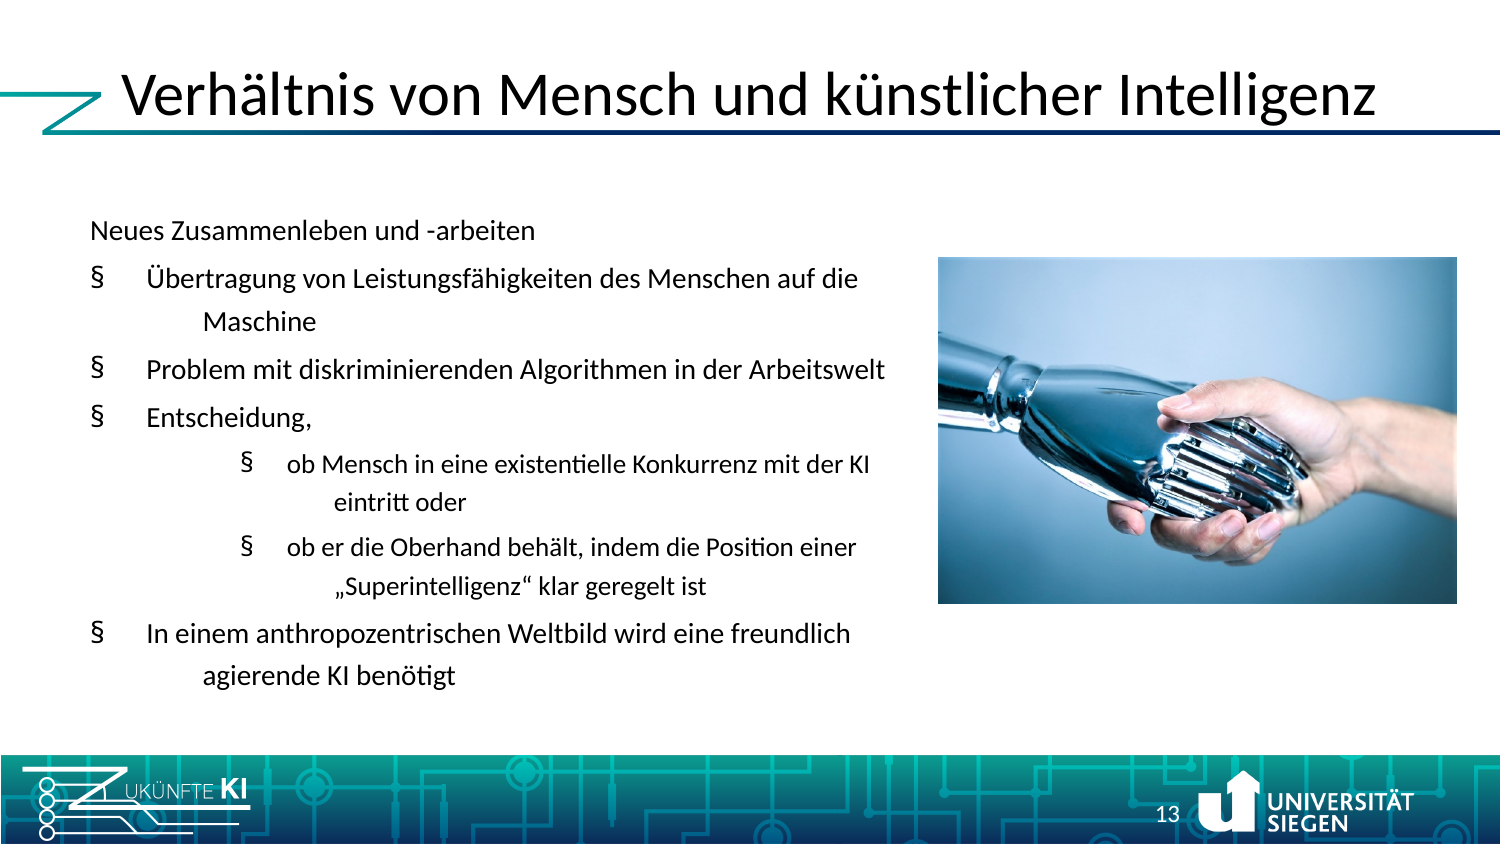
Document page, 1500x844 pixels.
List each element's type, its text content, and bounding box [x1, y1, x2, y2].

title Verhältnis von Mensch und künstlicher Intelligenz [75, 20, 1426, 161]
picture [938, 257, 1457, 604]
list Neues Zusammenleben und -arbeiten Übertragung von Leistungsfähigkeiten des Menschen auf die Maschine Problem mit diskriminierenden Algorithmen in der Arbeitswelt Entscheidung, ob Mensch in eine existentielle Konkurrenz mit der KI eintritt oder ob er die Oberhand behält, indem die Position einer „Superintelligenz“ klar geregelt ist In einem anthropozentrischen Weltbild wird eine freundlich agierende KI benötigt [75, 196, 939, 754]
text_box [1139, 790, 1490, 836]
